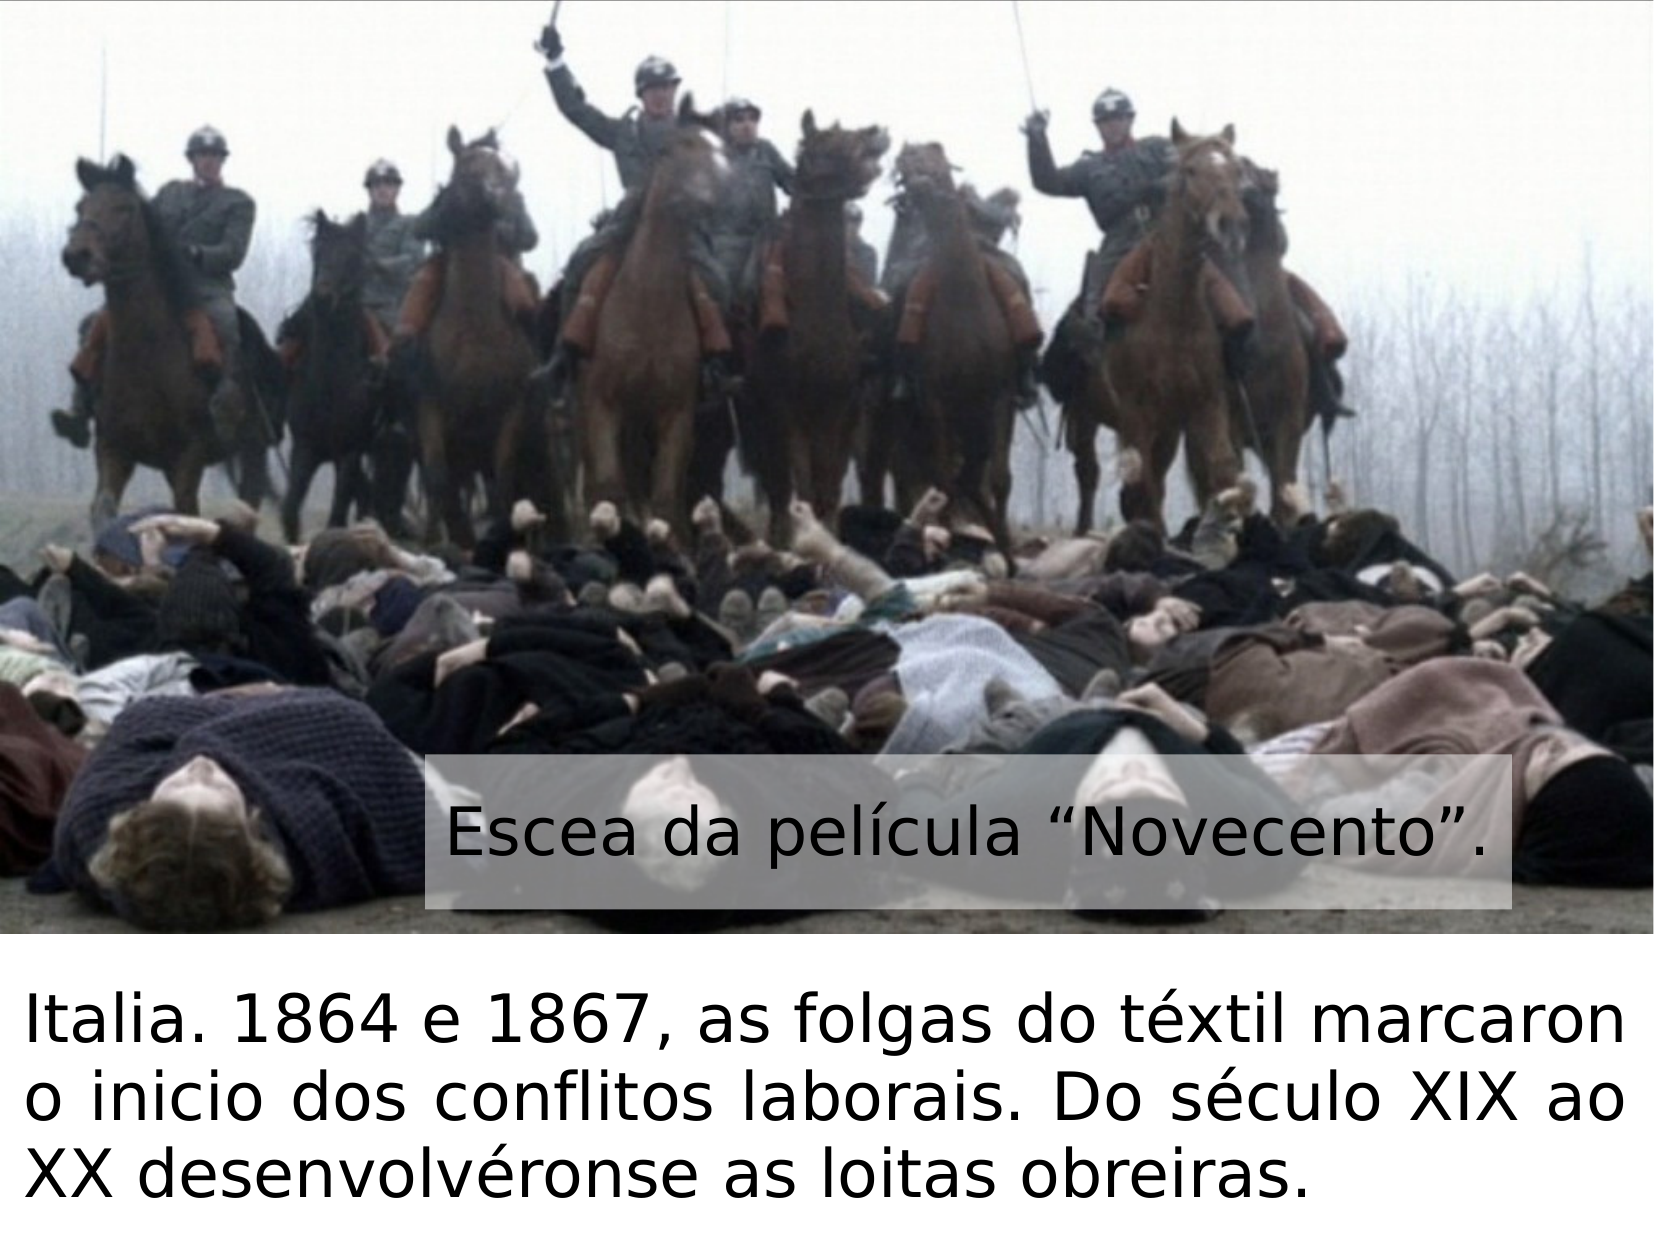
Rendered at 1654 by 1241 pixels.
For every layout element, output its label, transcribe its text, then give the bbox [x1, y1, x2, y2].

picture [0, 0, 1654, 934]
subtitle Italia. 1864 e 1867, as folgas do téxtil marcaron o inicio dos conflitos laborais. Do século XIX ao XX desenvolvéronse as loitas obreiras. [23, 980, 1630, 1214]
text_box Escea da película “Novecento”. [425, 754, 1512, 910]
